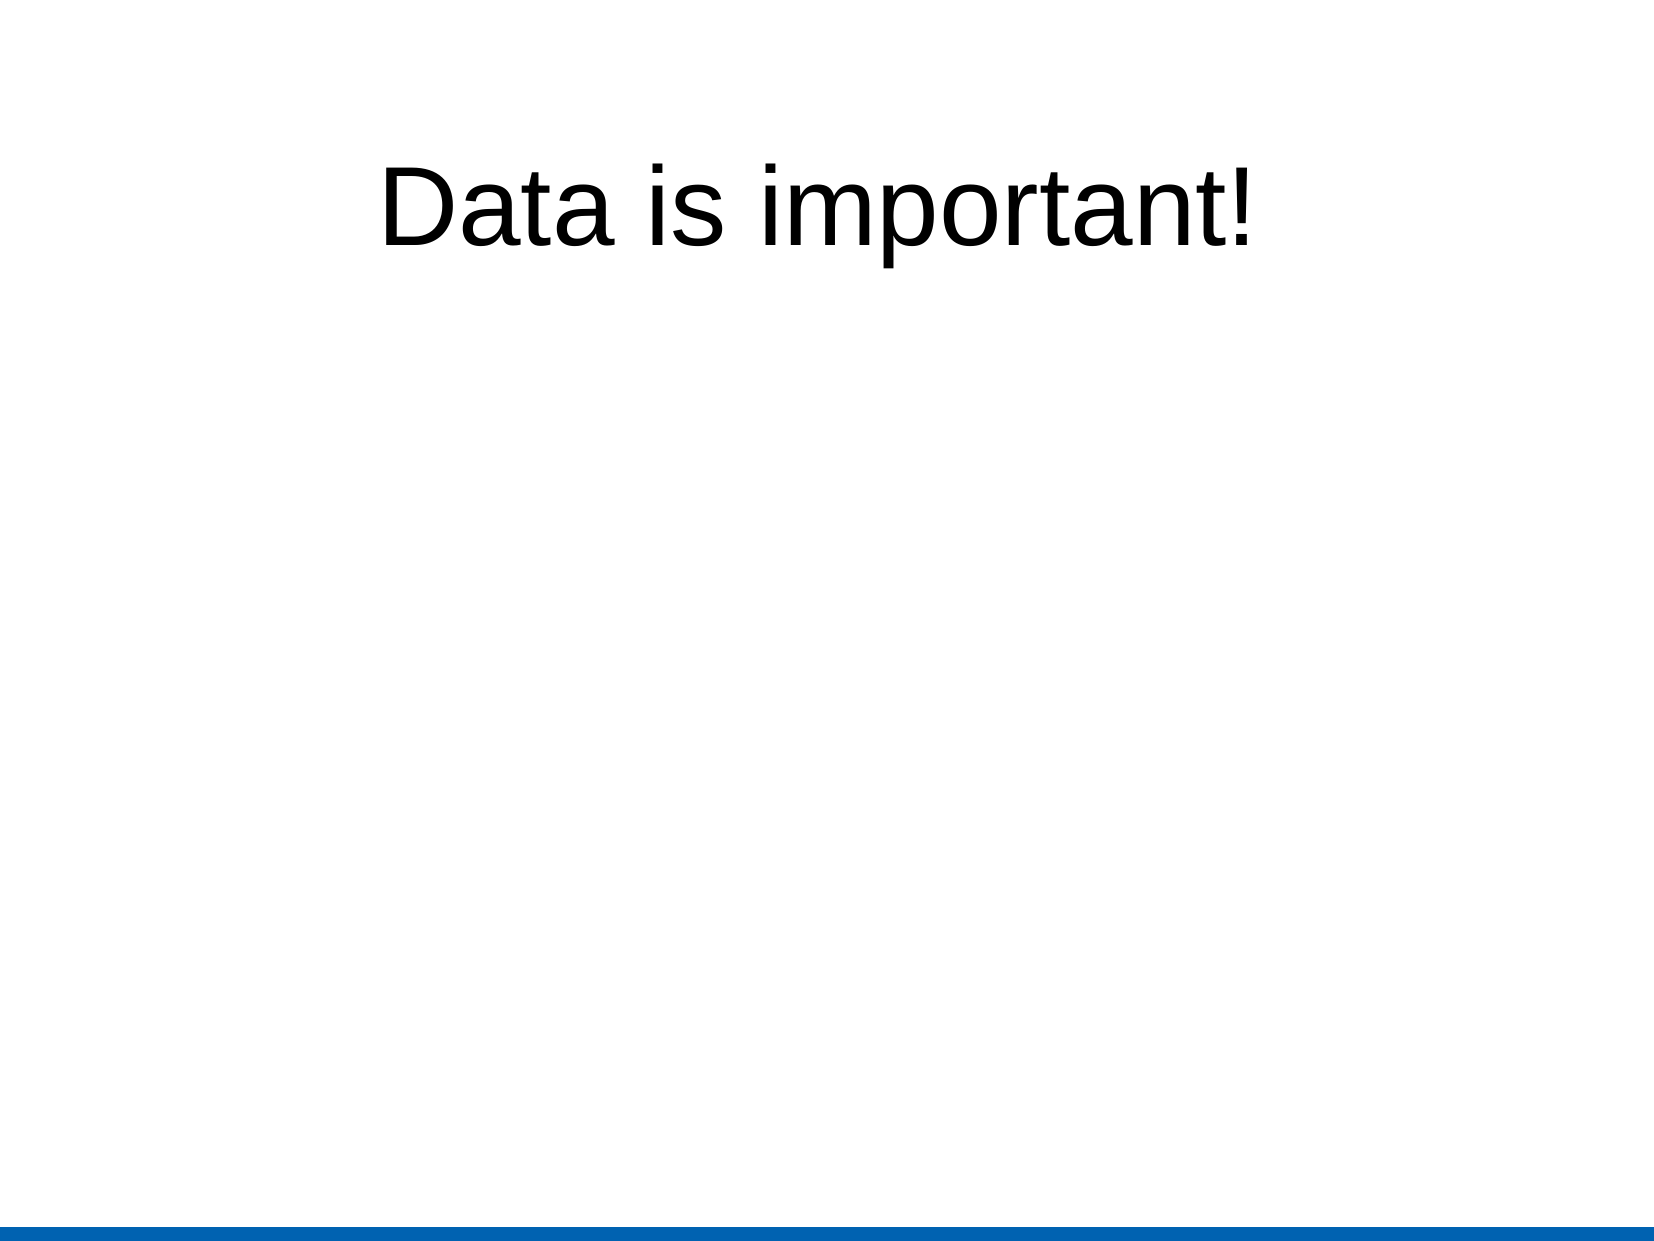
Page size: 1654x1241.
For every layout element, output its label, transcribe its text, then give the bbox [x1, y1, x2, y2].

title Data is important! [121, 110, 1533, 303]
